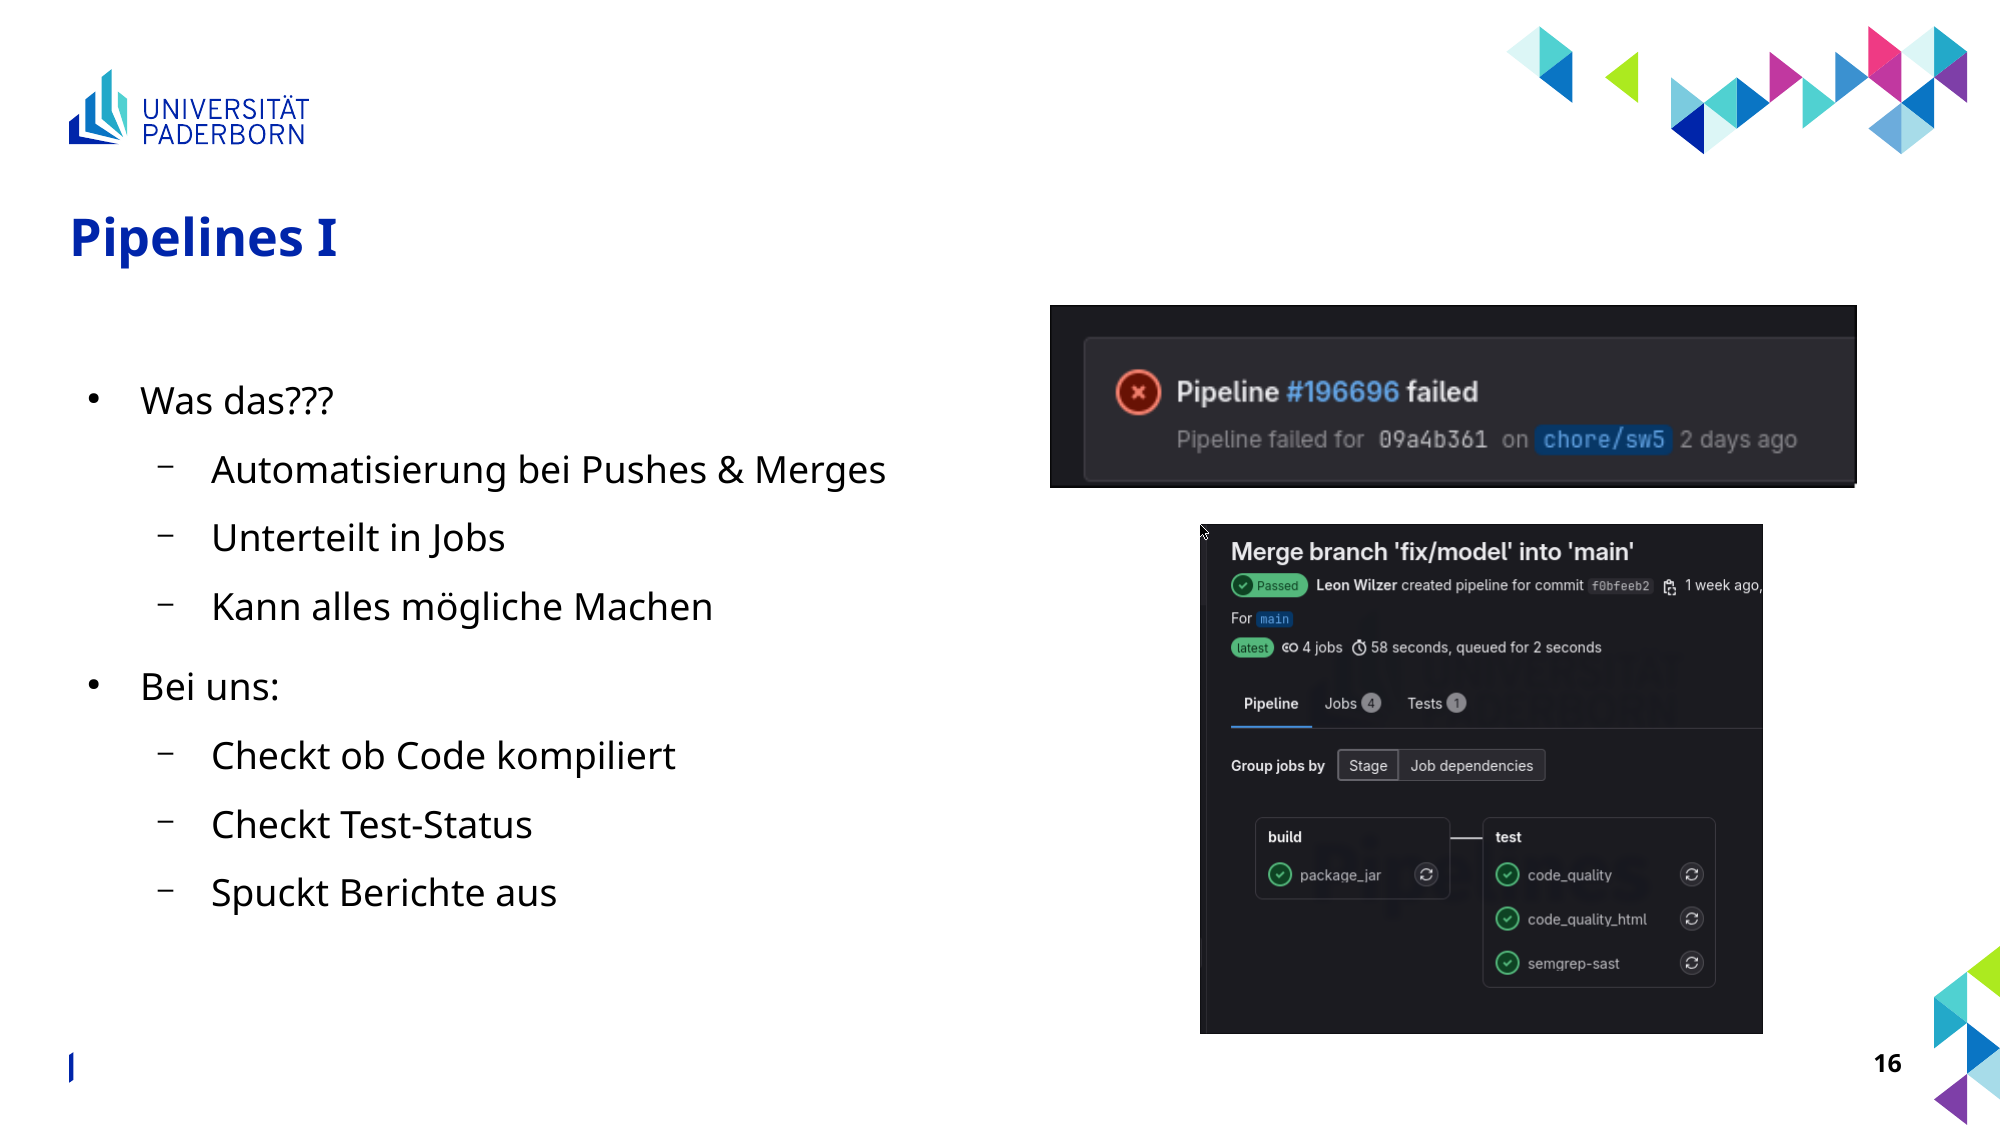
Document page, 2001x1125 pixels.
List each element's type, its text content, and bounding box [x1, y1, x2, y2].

list Was das??? Automatisierung bei Pushes & Merges Unterteilt in Jobs Kann alles mögliche Machen Bei uns: Checkt ob Code kompiliert Checkt Test-Status Spuckt Berichte aus [69, 371, 953, 998]
picture [1050, 305, 1857, 488]
picture [1200, 524, 1763, 1034]
title Pipelines I [69, 204, 1931, 347]
